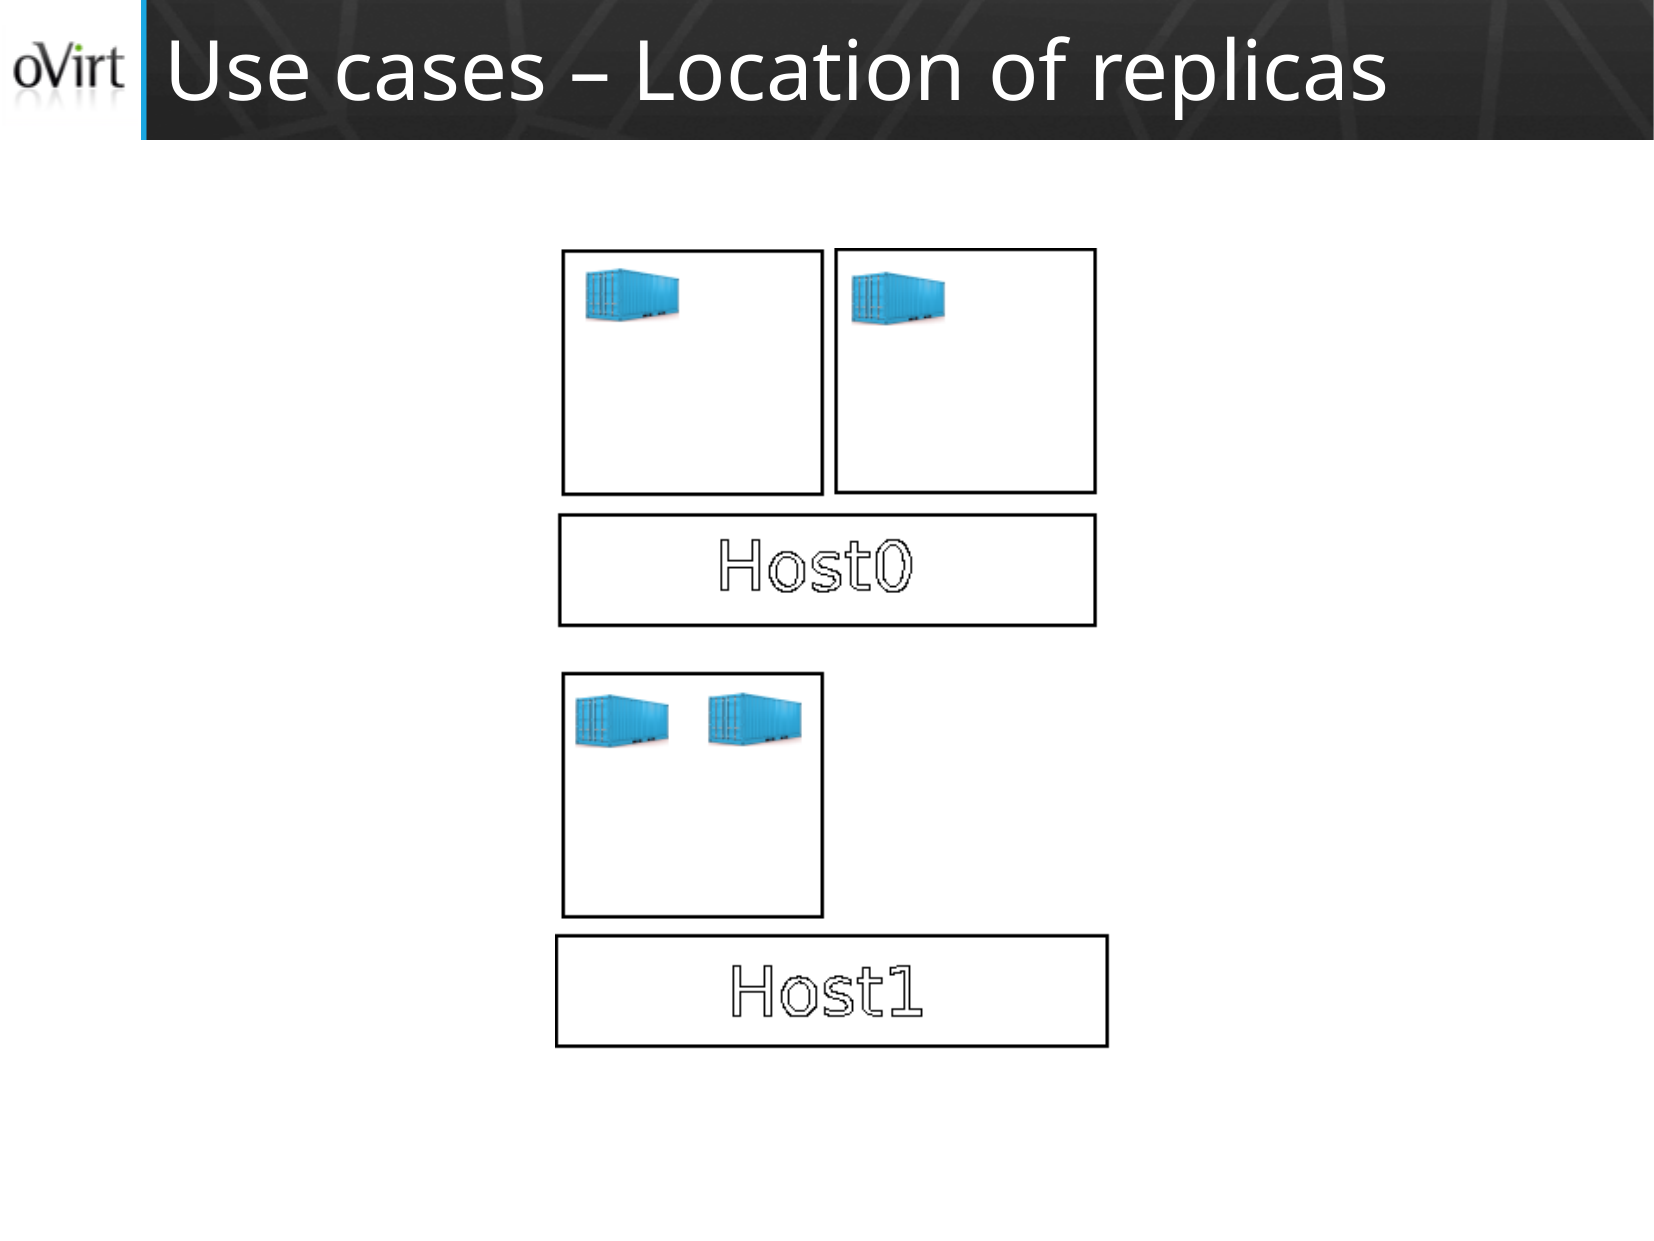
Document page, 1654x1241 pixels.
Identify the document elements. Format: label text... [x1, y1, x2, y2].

title Use cases – Location of replicas [164, 18, 1653, 119]
picture [555, 248, 1111, 1050]
picture [0, 0, 1654, 140]
